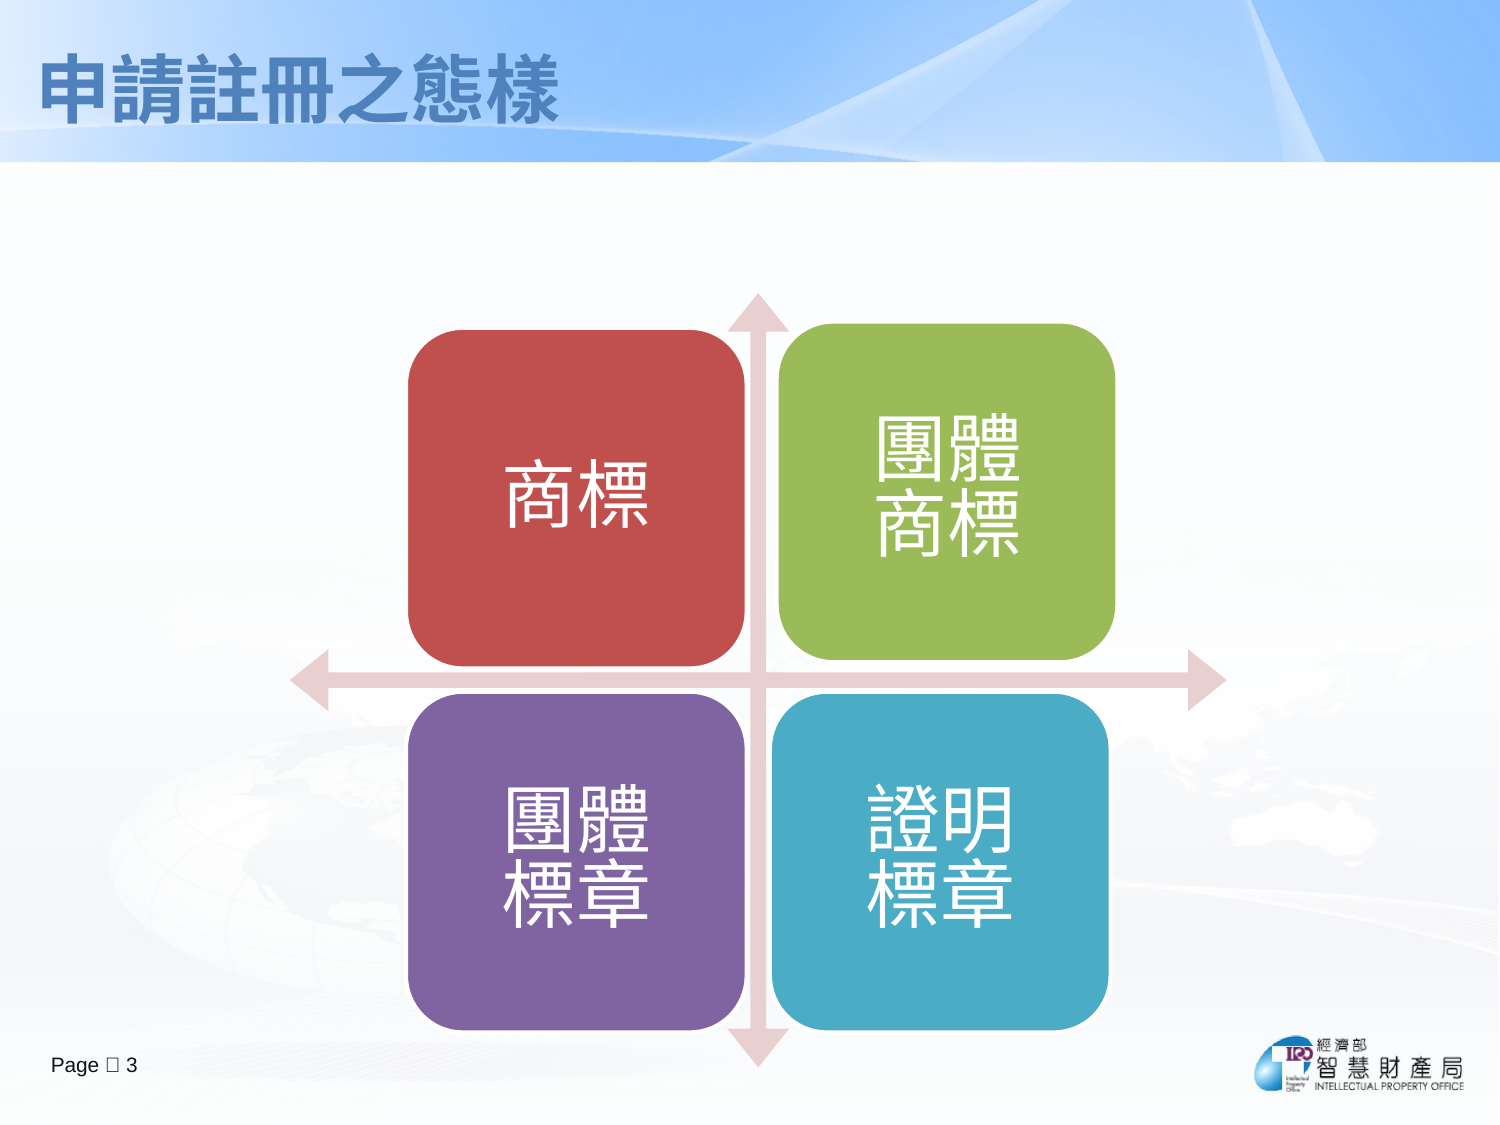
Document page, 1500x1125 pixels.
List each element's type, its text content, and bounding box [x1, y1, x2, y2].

text_box 證明 標章 [769, 691, 1111, 1033]
title 申請註冊之態樣 [35, 0, 1386, 188]
text_box 團體 標章 [405, 691, 747, 1033]
text_box 團體 商標 [776, 321, 1118, 663]
text_box [289, 292, 1227, 1068]
text_box 商標 [405, 327, 747, 669]
